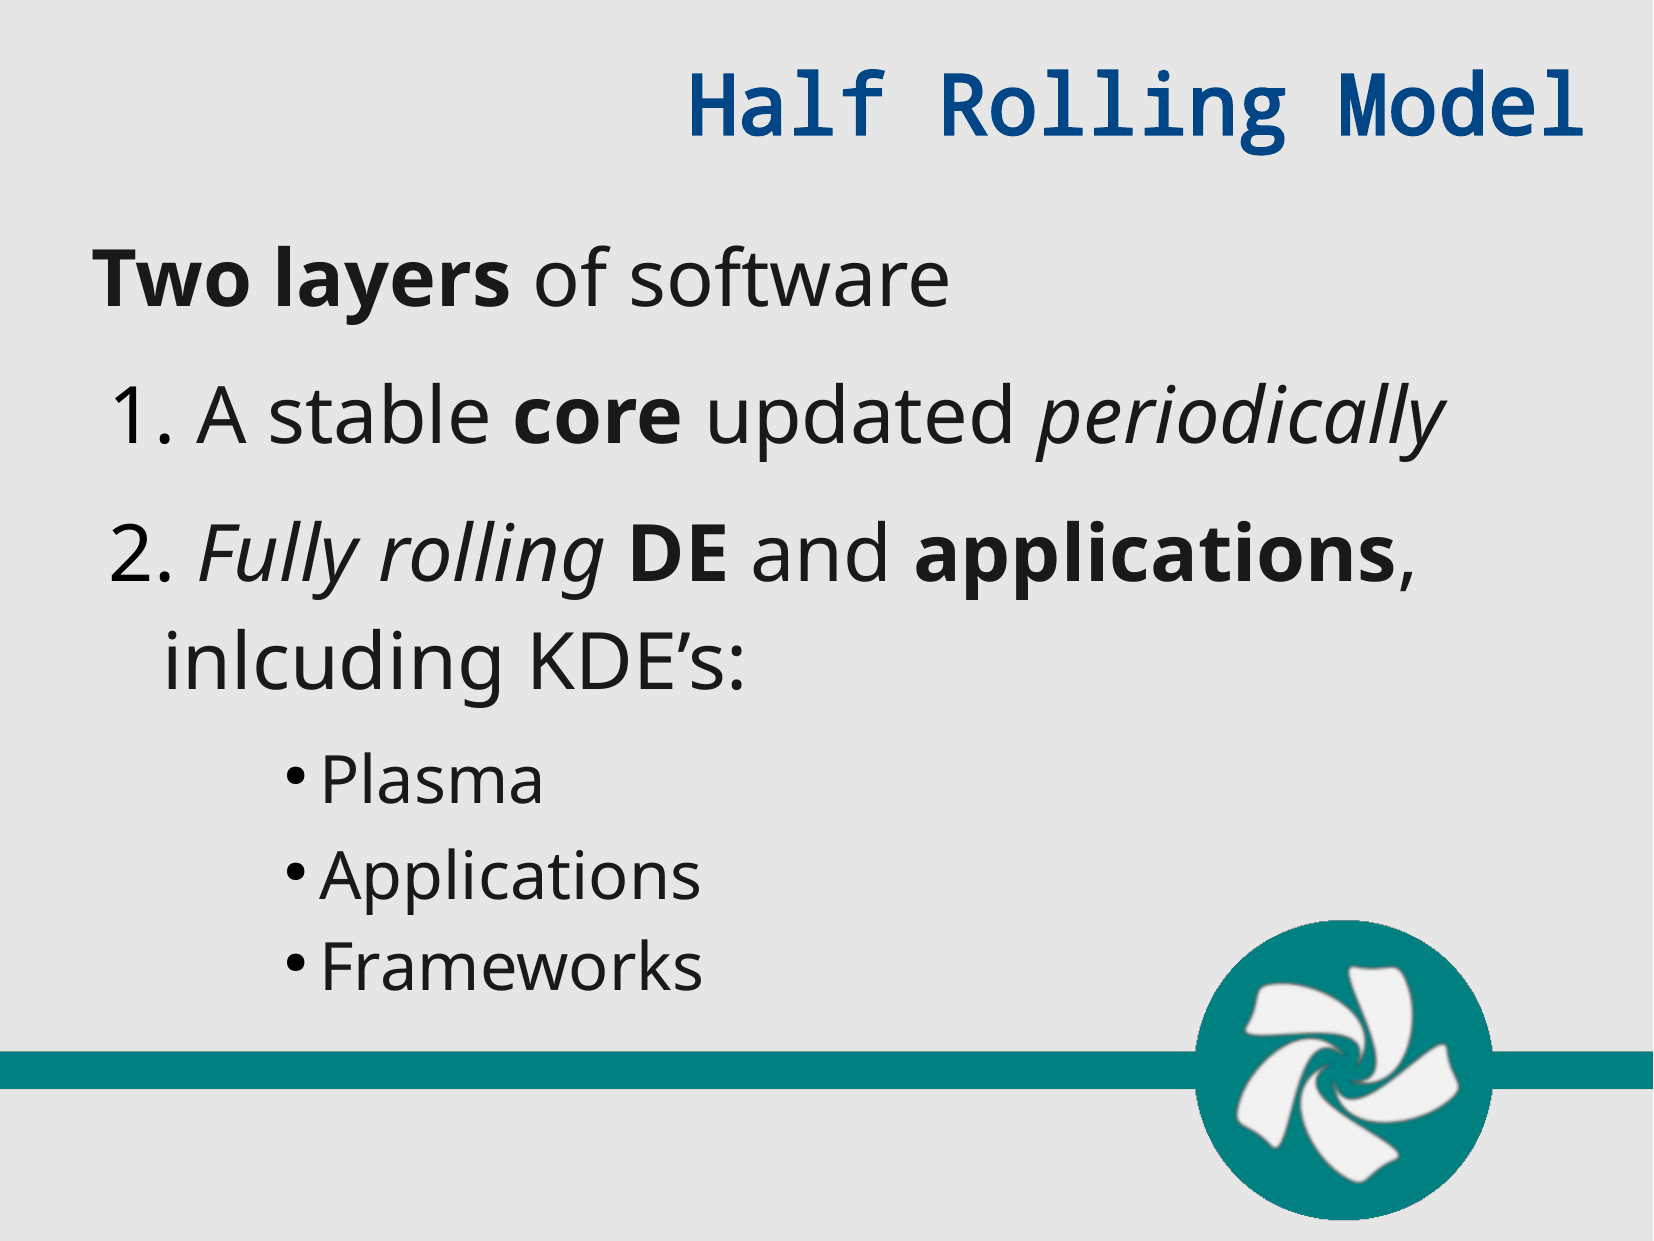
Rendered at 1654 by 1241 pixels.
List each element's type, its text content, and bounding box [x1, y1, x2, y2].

text_box Plasma Applications Frameworks [269, 724, 840, 909]
picture [0, 909, 1653, 1241]
list Two layers of software A stable core updated periodically Fully rolling DE and applications, inlcuding KDE’s: [91, 84, 1629, 721]
title Half Rolling Model [100, 2, 1588, 84]
